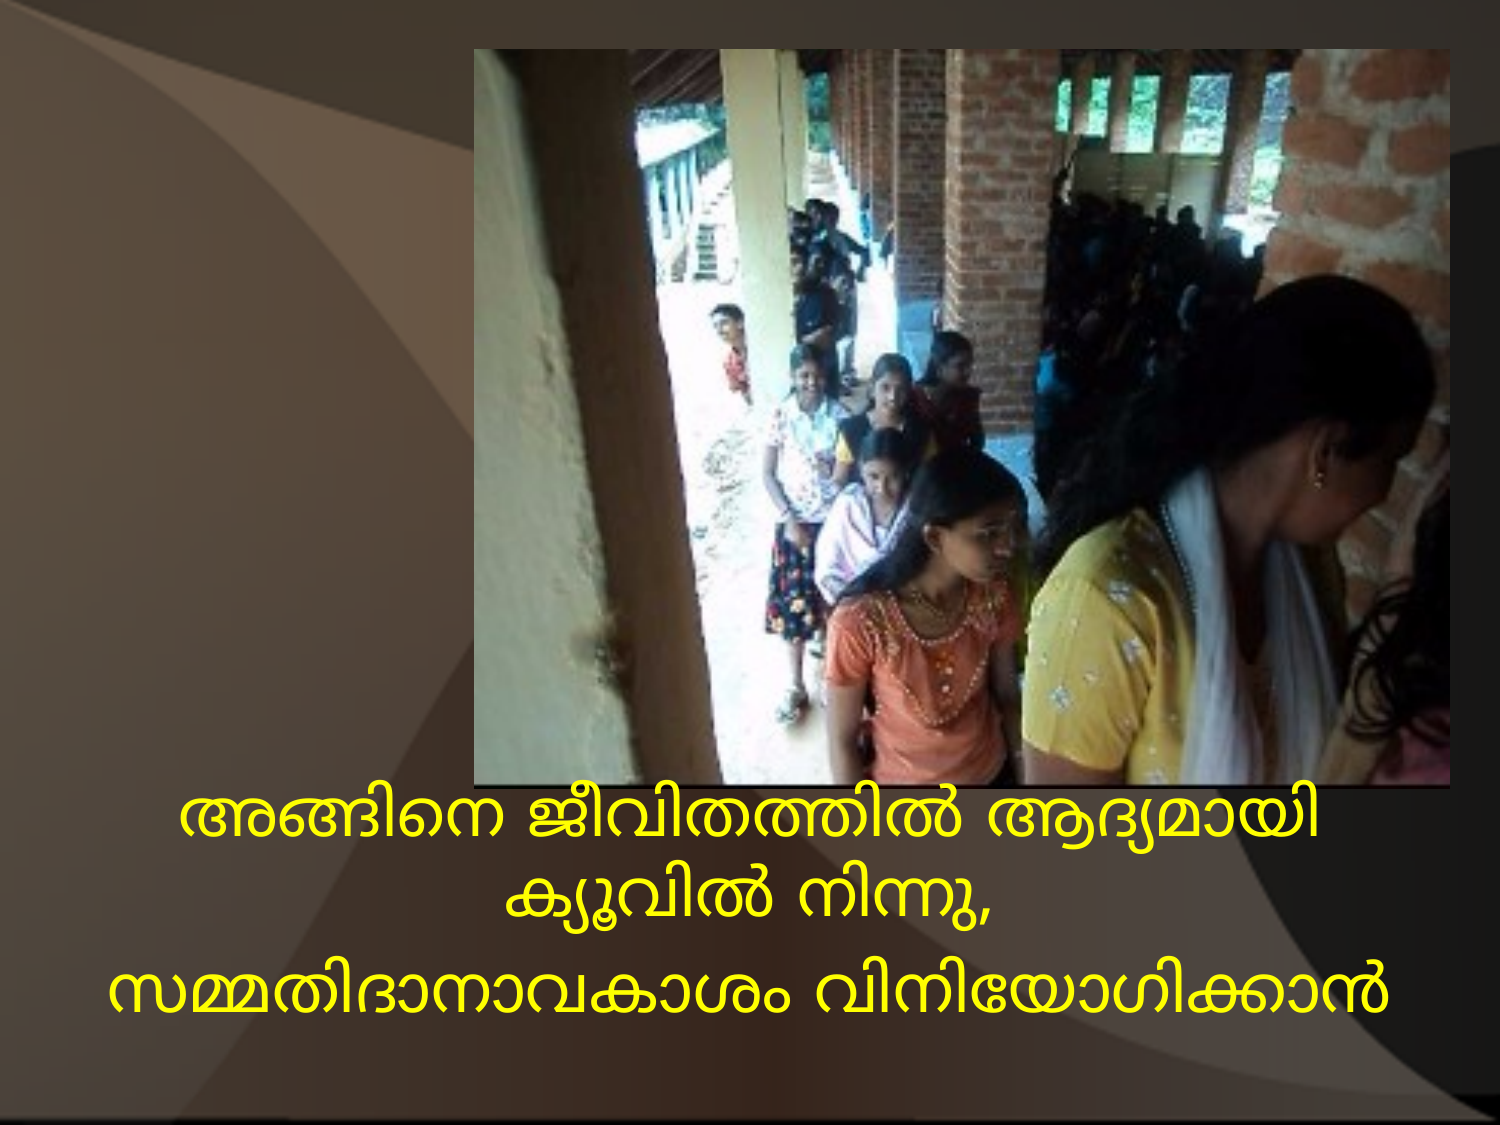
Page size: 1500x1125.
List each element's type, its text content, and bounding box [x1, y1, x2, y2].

text_box അങ്ങിനെ ‍ജീവിതത്തില്‍ ആദ്യമായി ക്യൂവില്‍ നിന്നു, സമ്മതിദാനാവകാശം വിനിയോഗിക്കാന്‍ [75, 797, 1426, 999]
picture [0, 0, 1500, 1125]
